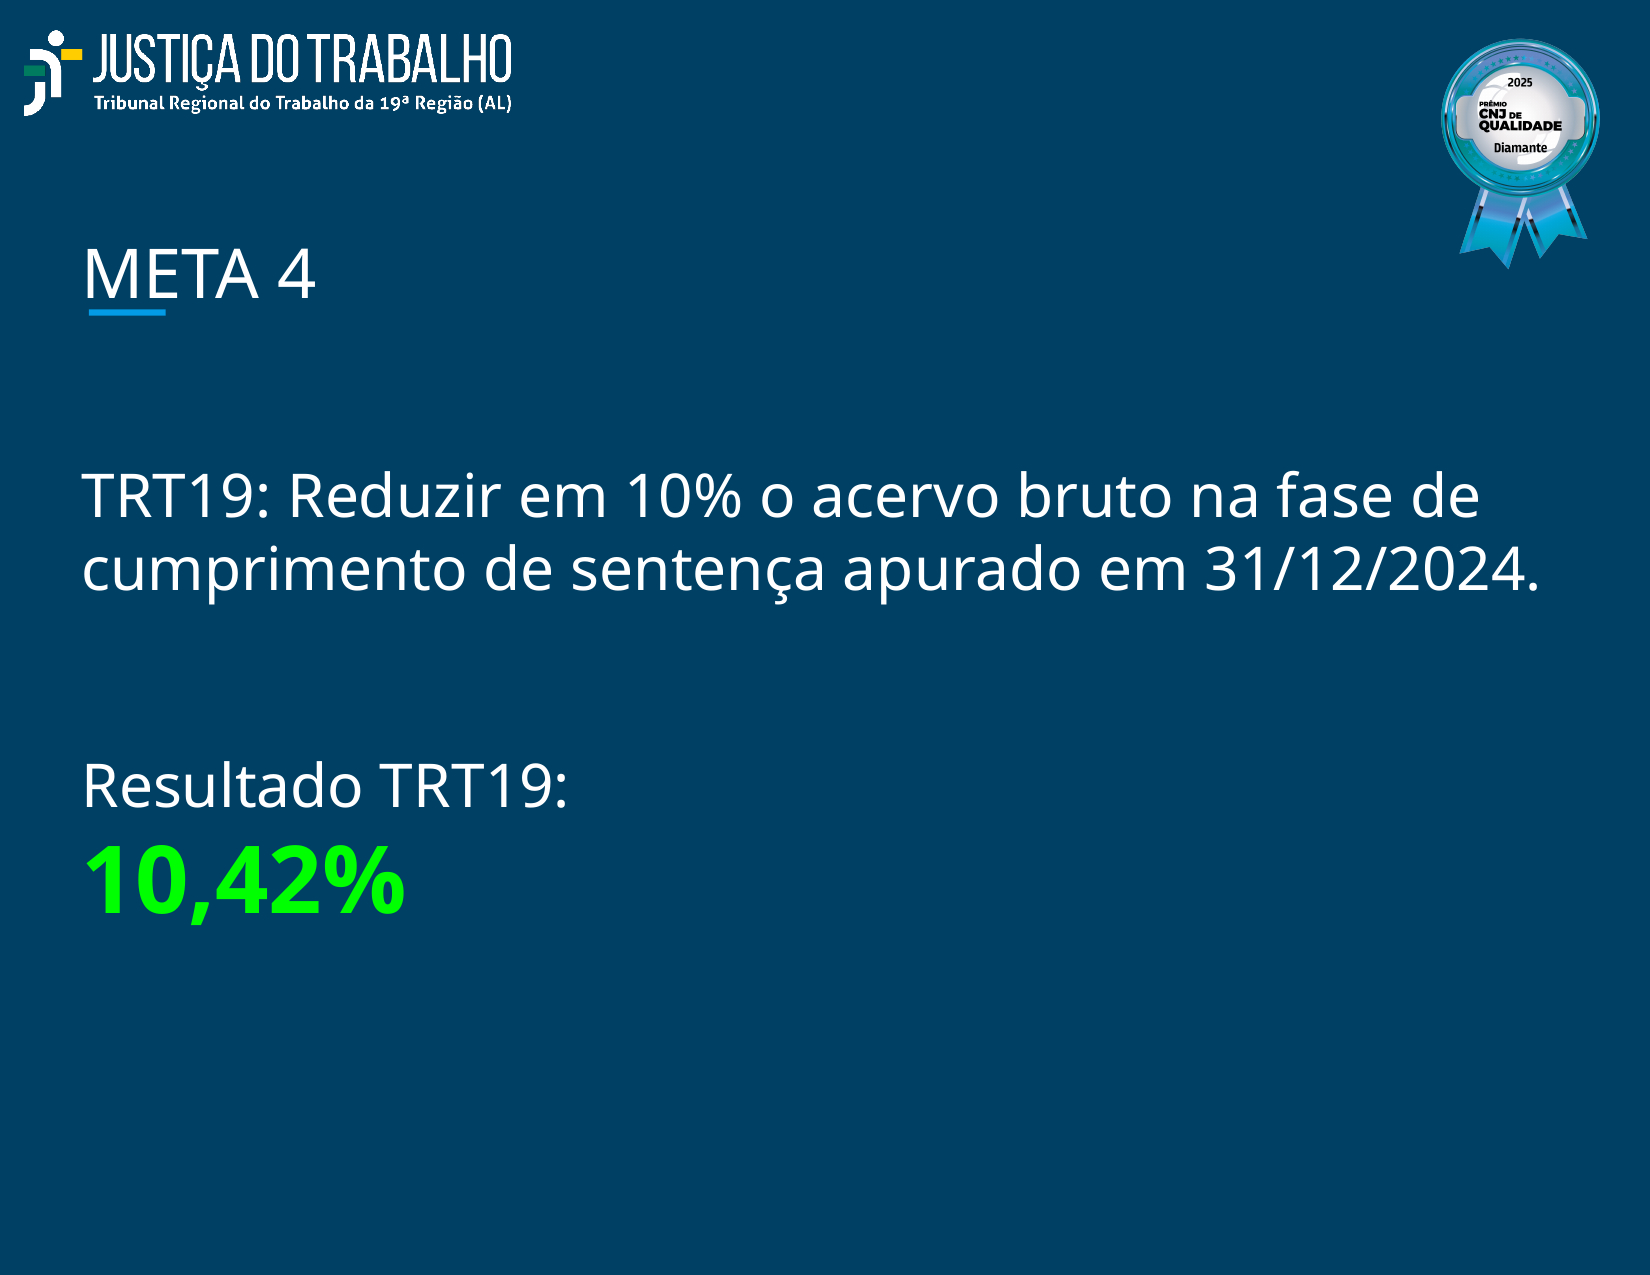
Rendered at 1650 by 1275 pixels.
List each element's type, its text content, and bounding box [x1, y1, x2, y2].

title META 4 TRT19: Reduzir em 10% o acervo bruto na fase de cumprimento de sentença apurado em 31/12/2024. Resultado TRT19: 10,42% [63, 198, 1573, 951]
picture [1440, 37, 1601, 271]
picture [24, 30, 511, 116]
